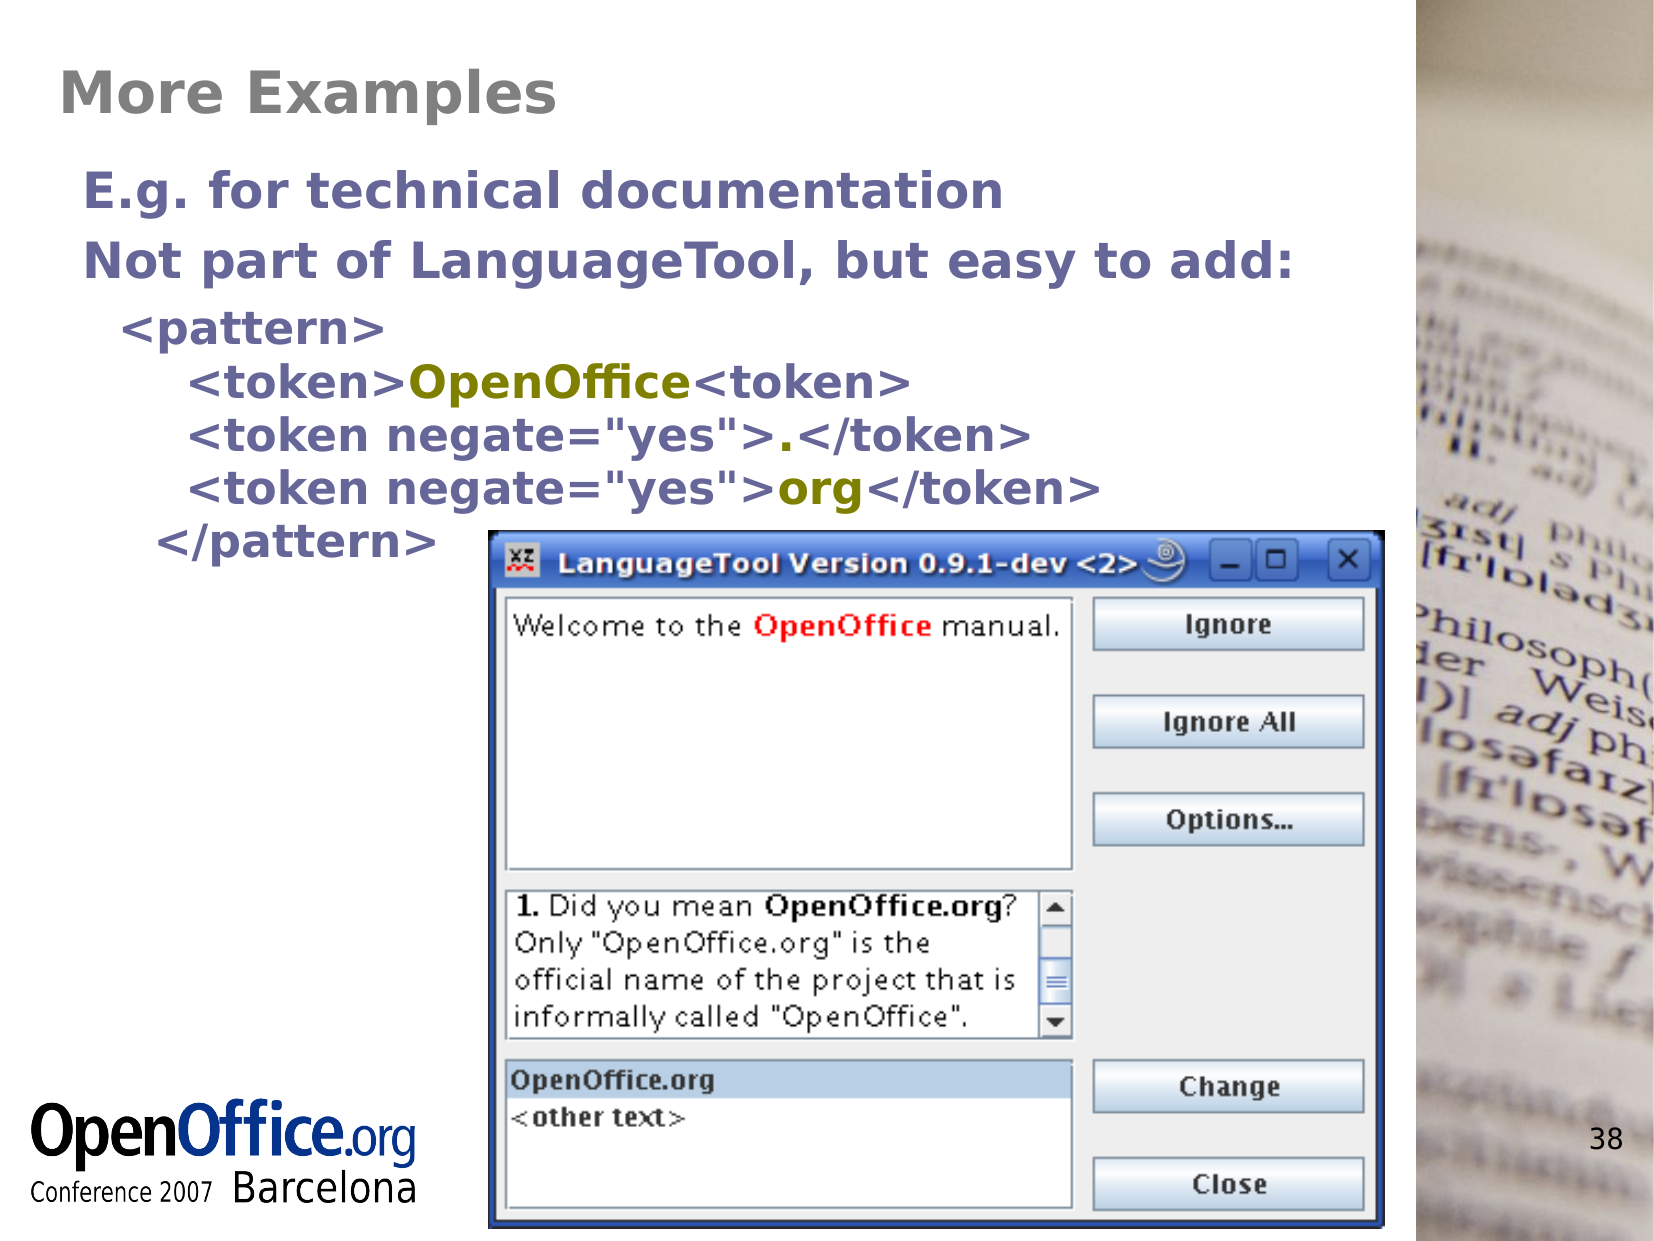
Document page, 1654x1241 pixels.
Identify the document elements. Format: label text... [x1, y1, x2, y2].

picture [1416, 0, 1654, 1241]
picture [460, 530, 1385, 1229]
list More Examples E.g. for technical documentation Not part of LanguageTool, but easy to add: <pattern> <token>OpenOffice<token> <token negate="yes">.</token> <token negate="yes">org</token> </pattern> [59, 59, 1388, 931]
picture [31, 1098, 415, 1203]
